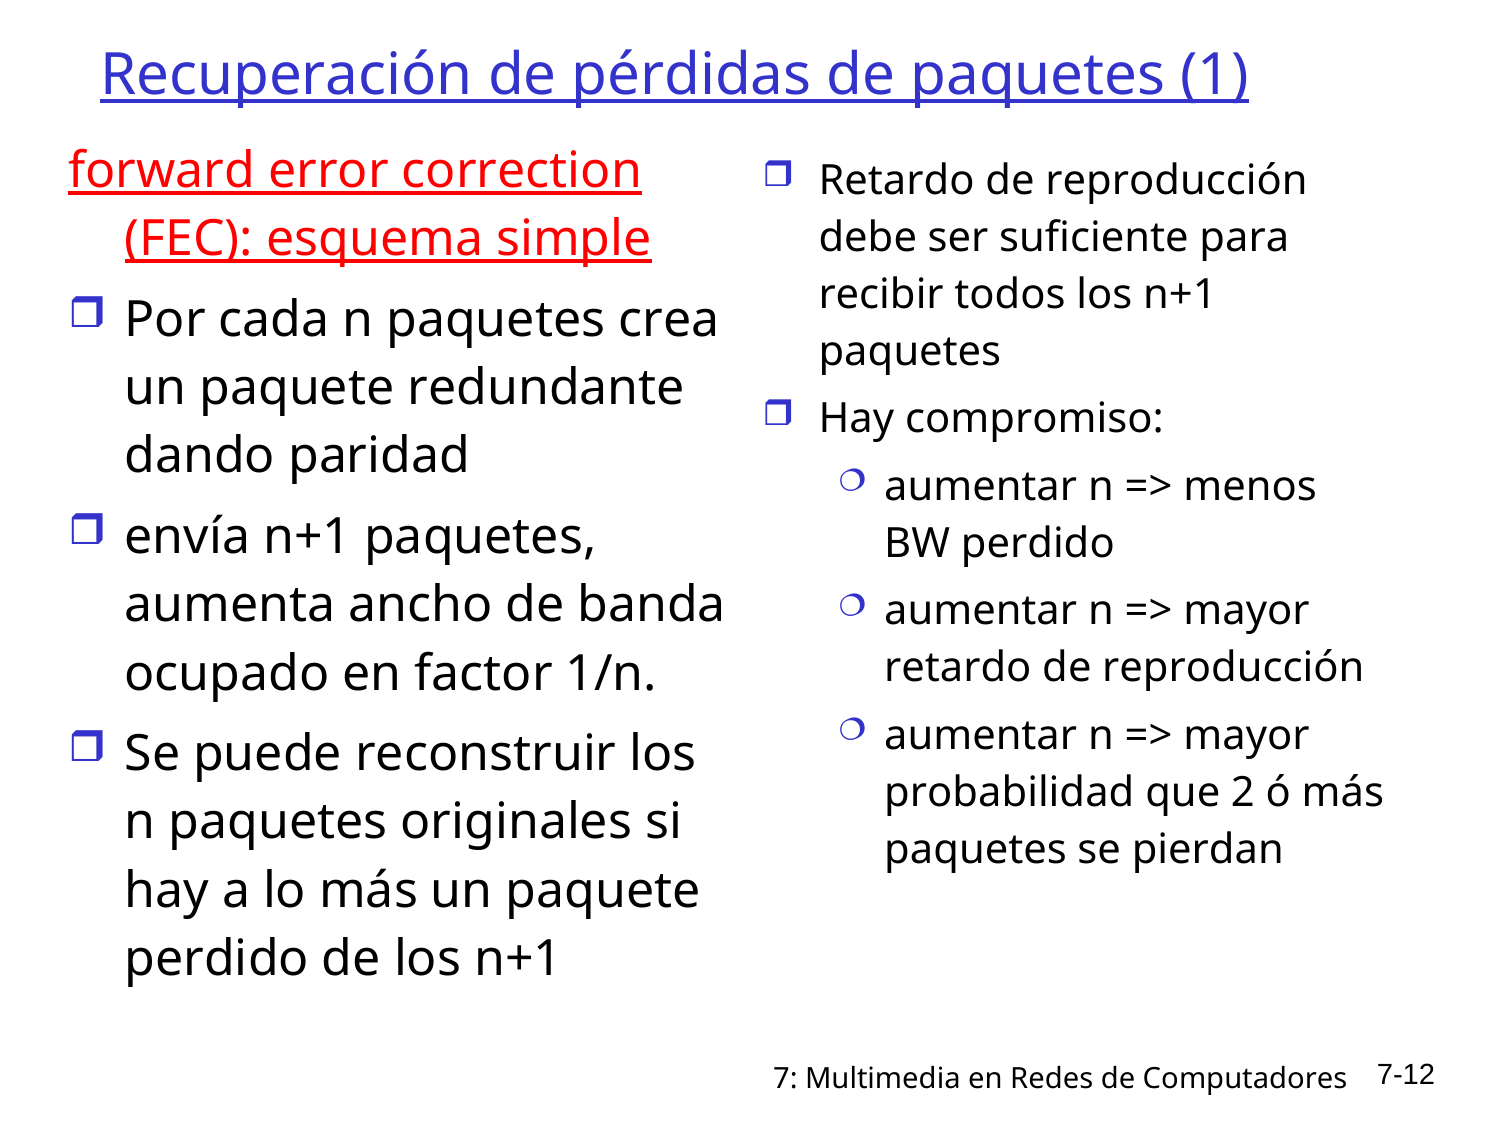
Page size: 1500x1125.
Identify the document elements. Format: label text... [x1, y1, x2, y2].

title Recuperación de pérdidas de paquetes (1) [85, 0, 1361, 142]
list Retardo de reproducción debe ser suficiente para recibir todos los n+1 paquetes Hay compromiso: aumentar n => menos BW perdido aumentar n => mayor retardo de reproducción aumentar n => mayor probabilidad que 2 ó más paquetes se pierdan [747, 142, 1401, 948]
list forward error correction (FEC): esquema simple Por cada n paquetes crea un paquete redundante dando paridad envía n+1 paquetes, aumenta ancho de banda ocupado en factor 1/n. Se puede reconstruir los n paquetes originales si hay a lo más un paquete perdido de los n+1 [53, 126, 748, 1053]
